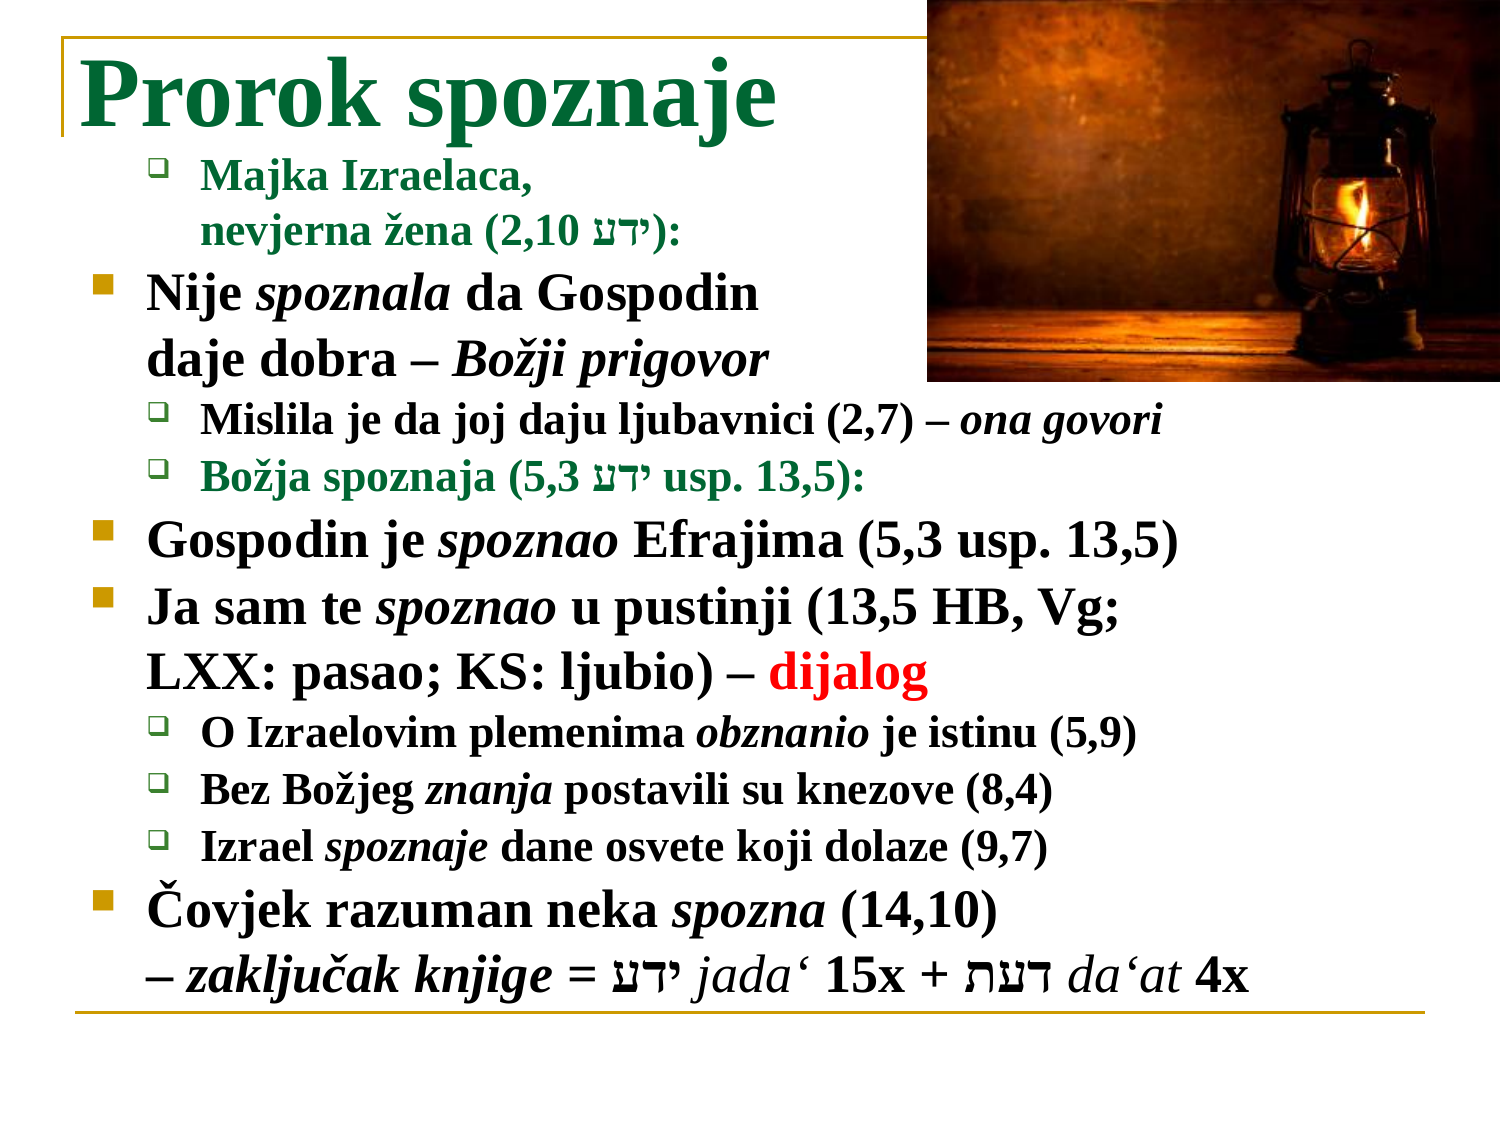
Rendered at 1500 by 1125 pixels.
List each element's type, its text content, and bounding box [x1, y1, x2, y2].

list Majka Izraelaca, nevjerna žena (ידע 2,10): Nije spoznala da Gospodin daje dobra – Božji prigovor Mislila je da joj daju ljubavnici (2,7) – ona govori Božja spoznaja (ידע 5,3 usp. 13,5): Gospodin je spoznao Efrajima (5,3 usp. 13,5) Ja sam te spoznao u pustinji (13,5 HB, Vg; LXX: pasao; KS: ljubio) – dijalog O Izraelovim plemenima obznanio je istinu (5,9) Bez Božjeg znanja postavili su knezove (8,4) Izrael spoznaje dane osvete koji dolaze (9,7) Čovjek razuman neka spozna (14,10) – zaključak knjige = ידע jada‘ 15x + דעת da‘at 4x [75, 137, 1426, 1047]
title Prorok spoznaje [64, 19, 927, 206]
picture [927, 0, 1500, 382]
